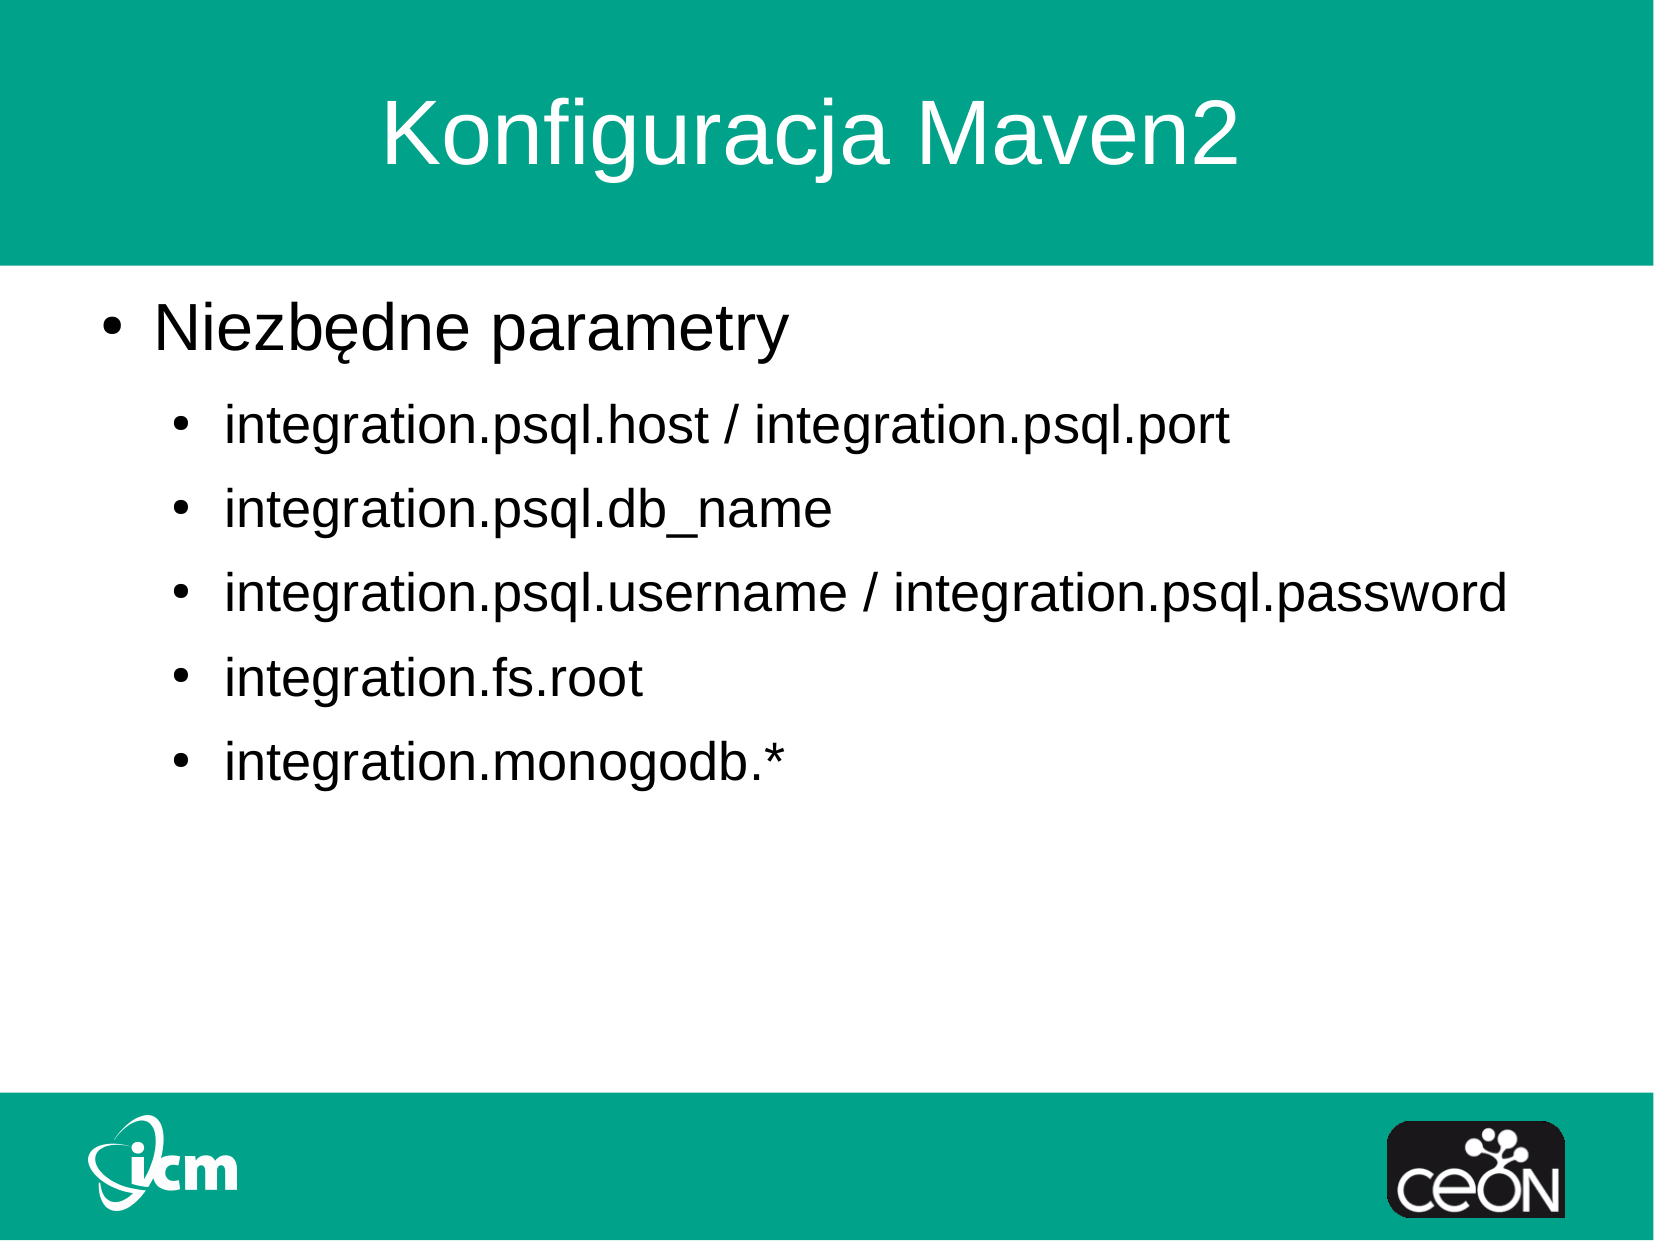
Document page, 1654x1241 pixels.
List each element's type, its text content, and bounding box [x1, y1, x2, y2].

picture [88, 1115, 237, 1211]
title Konfiguracja Maven2 [59, 29, 1565, 237]
picture [1387, 1121, 1565, 1218]
list Niezbędne parametry integration.psql.host / integration.psql.port integration.psql.db_name integration.psql.username / integration.psql.password integration.fs.root integration.monogodb.* [82, 290, 1571, 1109]
